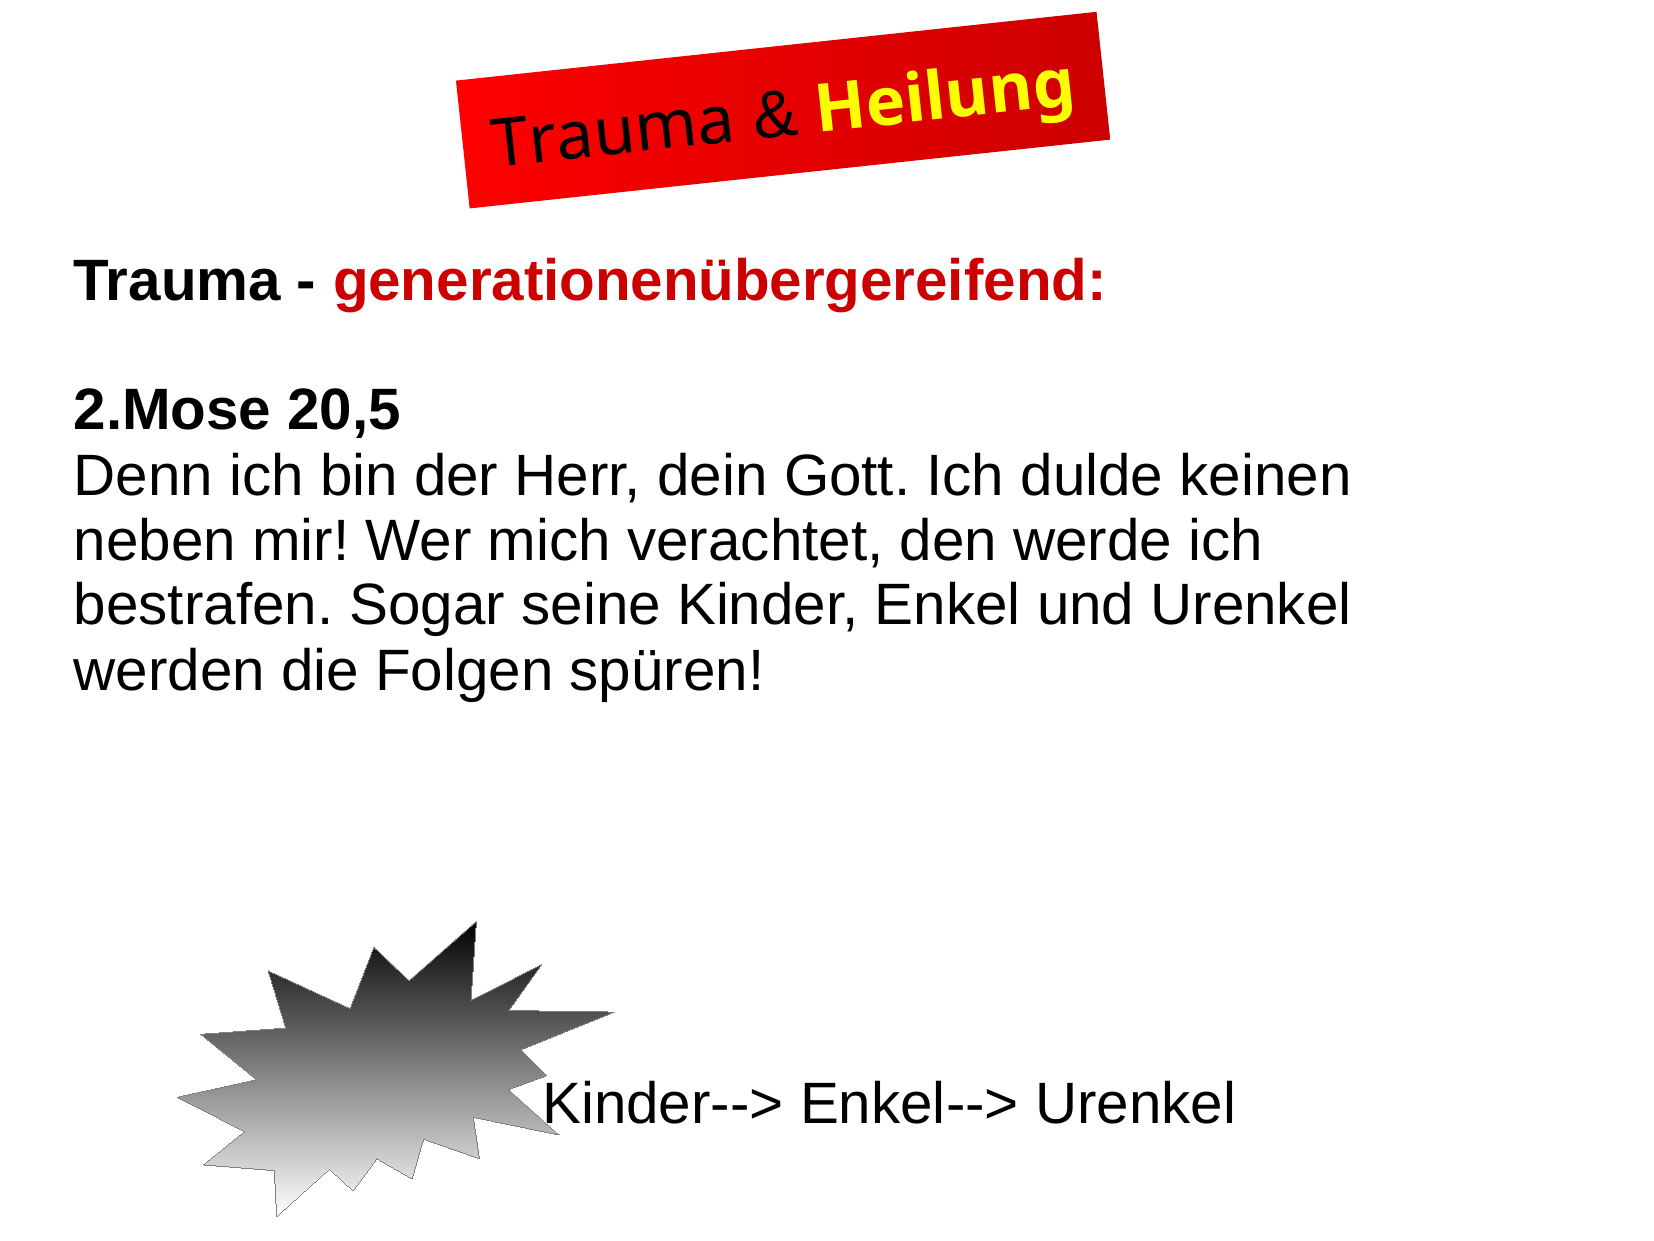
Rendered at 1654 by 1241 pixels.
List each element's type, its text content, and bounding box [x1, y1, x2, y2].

text_box Kinder--> Enkel--> Urenkel [527, 1062, 1654, 1143]
text_box [177, 921, 615, 1217]
text_box Trauma - generationenübergereifend: 2.Mose 20,5 Denn ich bin der Herr, dein Gott. Ich dulde keinen neben mir! Wer mich verachtet, den werde ich bestrafen. Sogar seine Kinder, Enkel und Urenkel werden die Folgen spüren! [59, 239, 1536, 1241]
title Trauma & Heilung [455, 11, 1111, 209]
